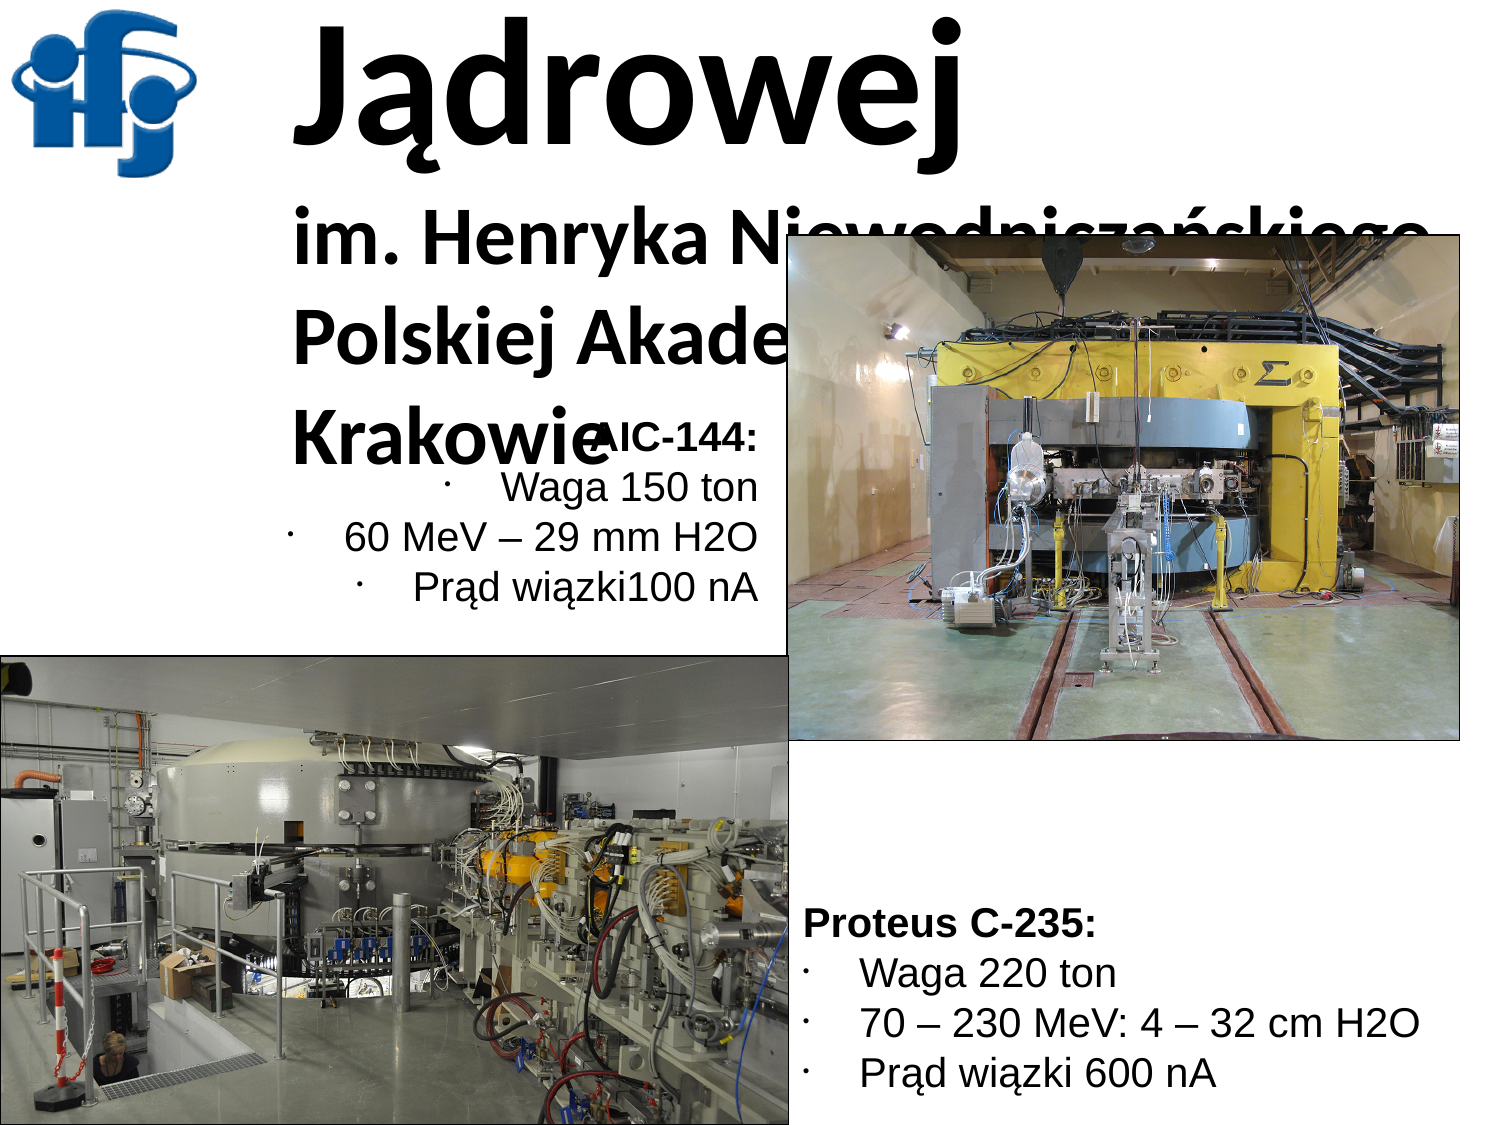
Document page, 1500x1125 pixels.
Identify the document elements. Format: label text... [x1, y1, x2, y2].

text_box Instytut Fizyki Jądrowej im. Henryka Niewodniczańskiego Polskiej Akademii Nauk w Krakowie [277, 0, 1500, 244]
picture [1, 656, 788, 1125]
picture [787, 235, 1459, 740]
text_box Proteus C-235: Waga 220 ton 70 – 230 MeV: 4 – 32 cm H2O Prąd wiązki 600 nA [788, 888, 1459, 1104]
text_box AIC-144: Waga 150 ton 60 MeV – 29 mm H2O Prąd wiązki100 nA [29, 401, 774, 617]
picture [11, 9, 197, 178]
